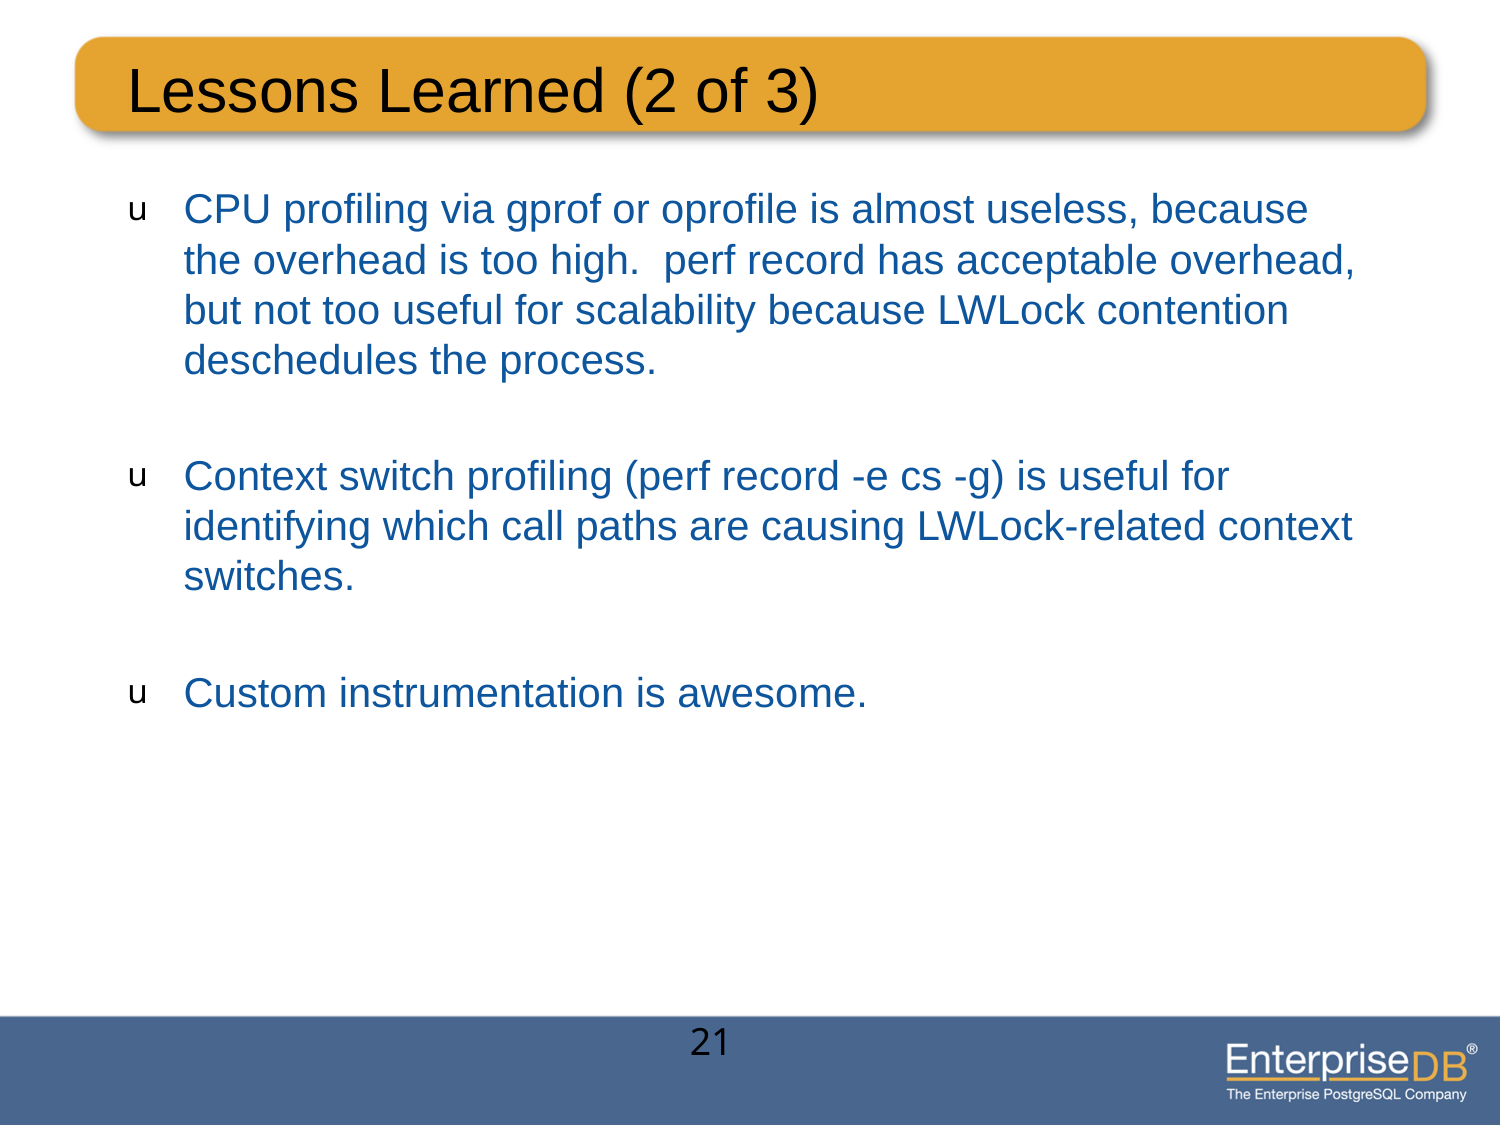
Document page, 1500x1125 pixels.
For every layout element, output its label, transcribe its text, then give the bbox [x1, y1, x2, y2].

picture [0, 0, 1500, 1125]
list CPU profiling via gprof or oprofile is almost useless, because the overhead is too high. perf record has acceptable overhead, but not too useful for scalability because LWLock contention deschedules the process. Context switch profiling (perf record -e cs -g) is useful for identifying which call paths are causing LWLock-related context switches. Custom instrumentation is awesome. [112, 174, 1388, 963]
slide_number <number> [675, 1010, 825, 1125]
title Lessons Learned (2 of 3) [112, 37, 1388, 138]
